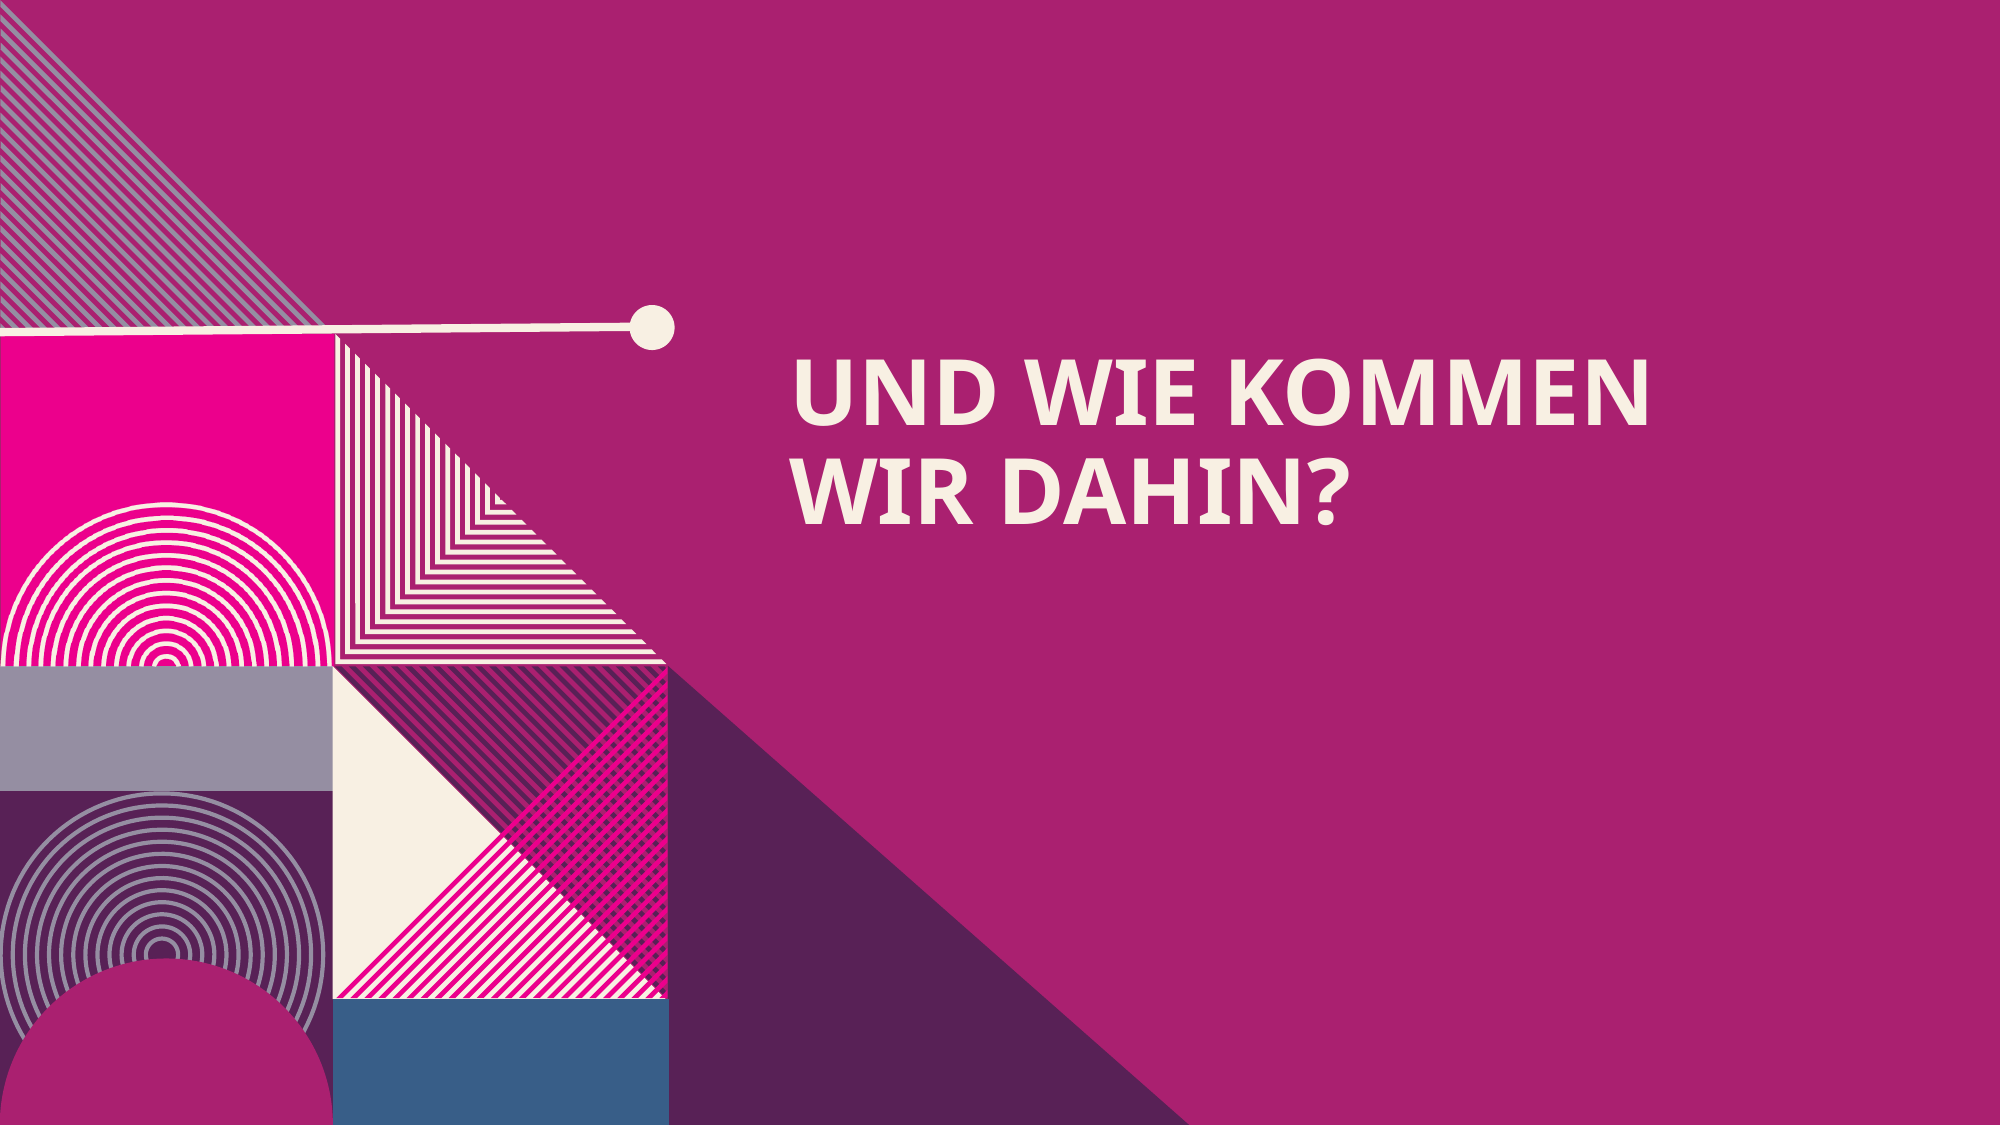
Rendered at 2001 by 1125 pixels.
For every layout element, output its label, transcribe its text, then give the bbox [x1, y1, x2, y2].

title Und wie kommen wir dahin? [774, 94, 1875, 552]
